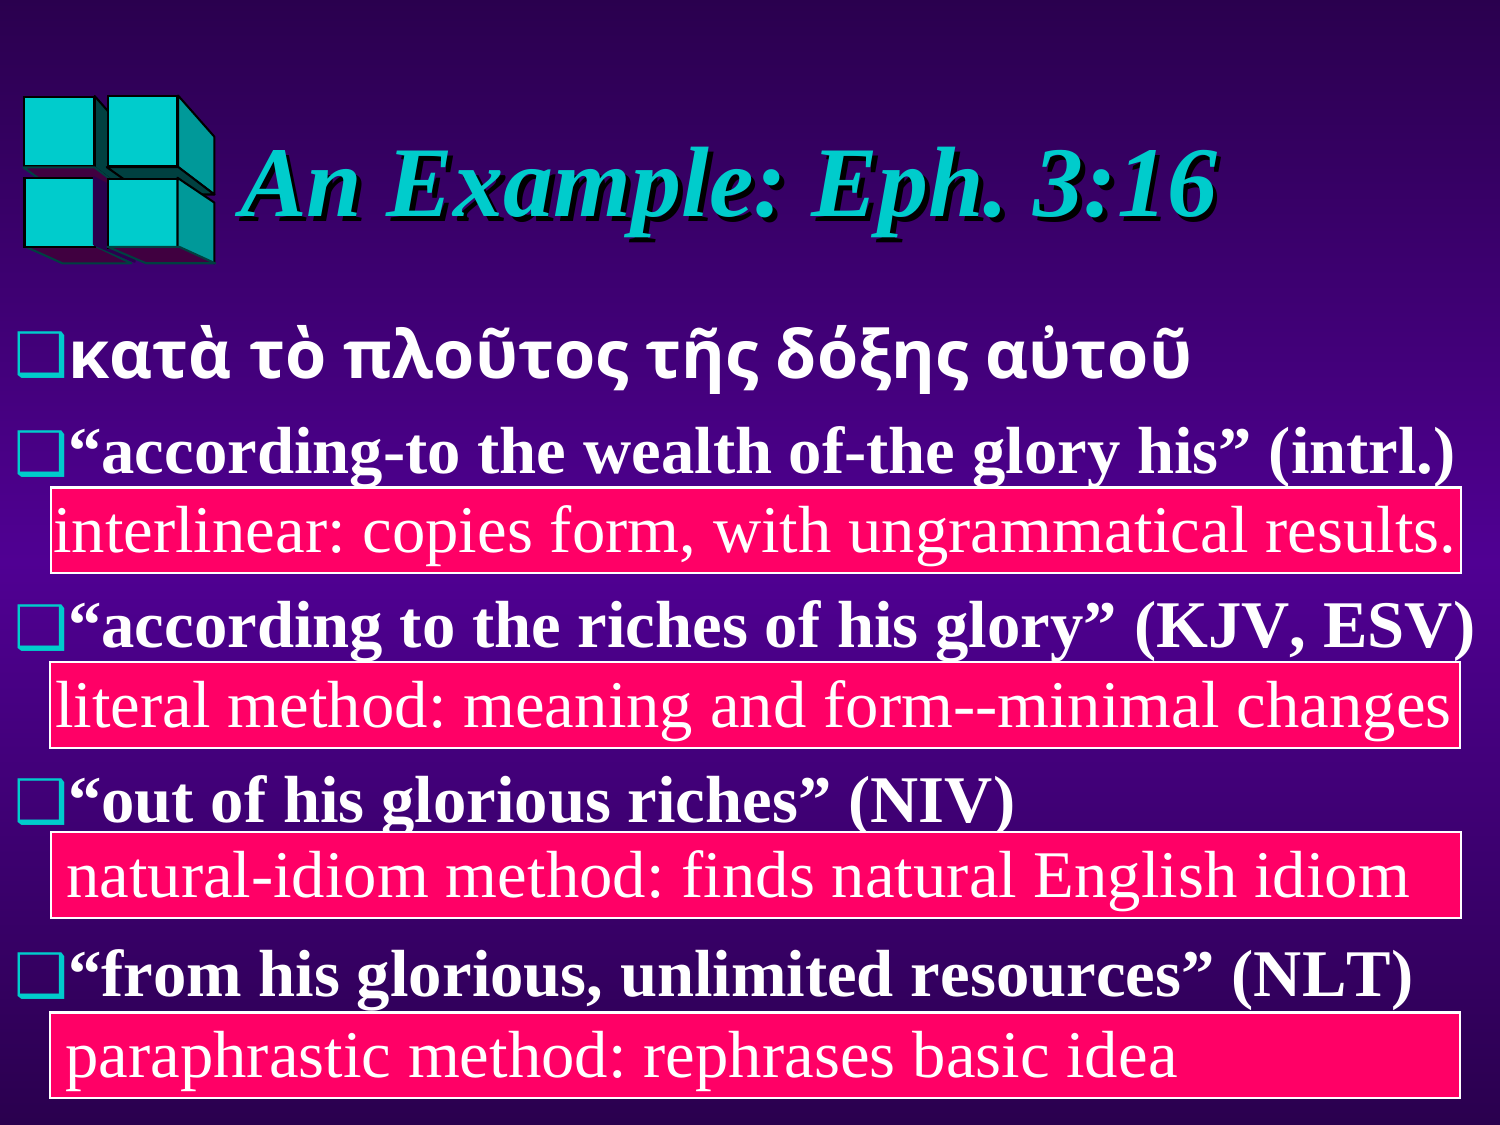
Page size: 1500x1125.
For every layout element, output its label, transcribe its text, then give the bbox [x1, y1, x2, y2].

text_box natural-idiom method: finds natural English idiom [50, 832, 1462, 918]
text_box paraphrastic method: rephrases basic idea [49, 1012, 1461, 1098]
text_box interlinear: copies form, with ungrammatical results. [50, 487, 1462, 573]
title An Example: Eph. 3:16 [224, 78, 1388, 288]
text_box literal method: meaning and form--minimal changes [49, 662, 1461, 748]
list κατὰ τὸ πλοῦτος τῆς δόξης αὐτοῦ “according-to the wealth of-the glory his” (intrl.) “according to the riches of his glory” (KJV, ESV) “out of his glorious riches” (NIV) “from his glorious, unlimited resources” (NLT) [0, 299, 1500, 1008]
